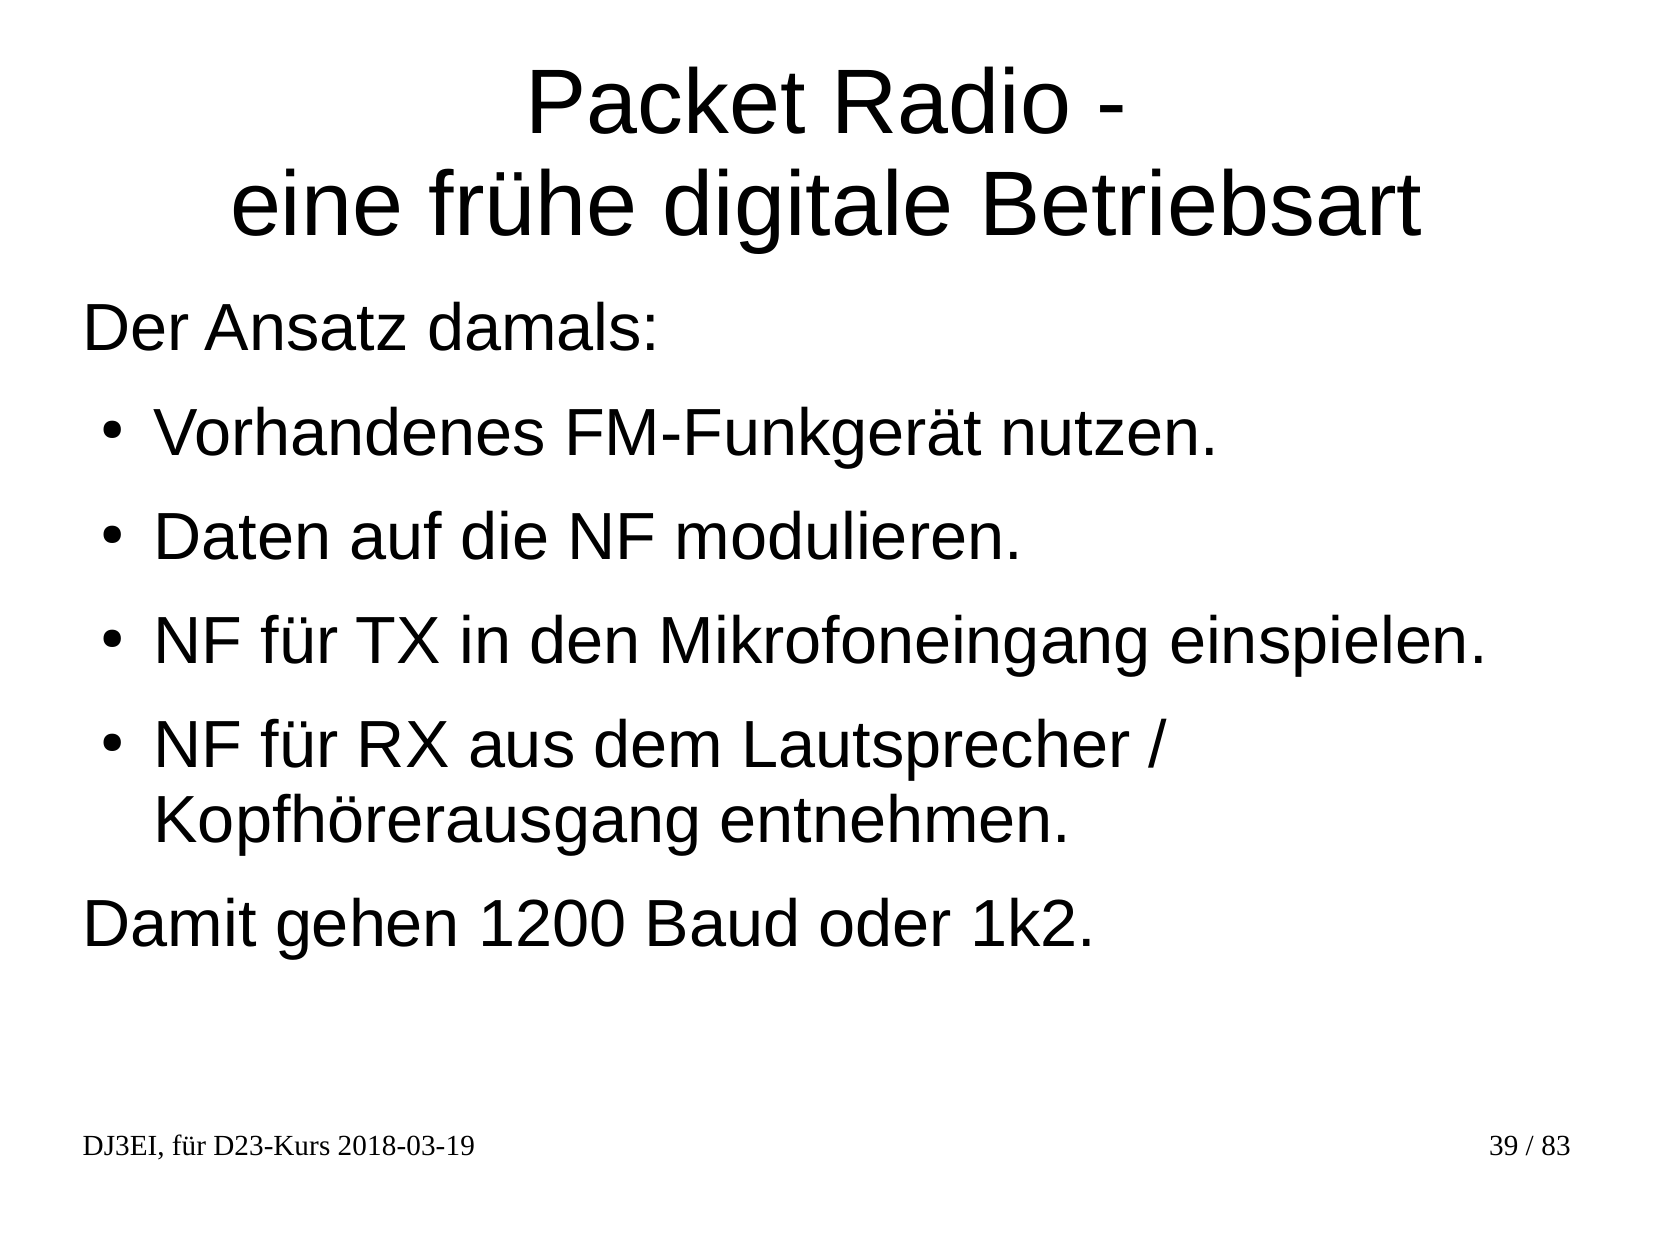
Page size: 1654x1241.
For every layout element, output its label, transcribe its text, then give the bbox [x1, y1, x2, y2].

title Packet Radio - eine frühe digitale Betriebsart [82, 49, 1571, 257]
list Der Ansatz damals: Vorhandenes FM-Funkgerät nutzen. Daten auf die NF modulieren. NF für TX in den Mikrofoneingang einspielen. NF für RX aus dem Lautsprecher / Kopfhörerausgang entnehmen. Damit gehen 1200 Baud oder 1k2. [82, 290, 1571, 1010]
